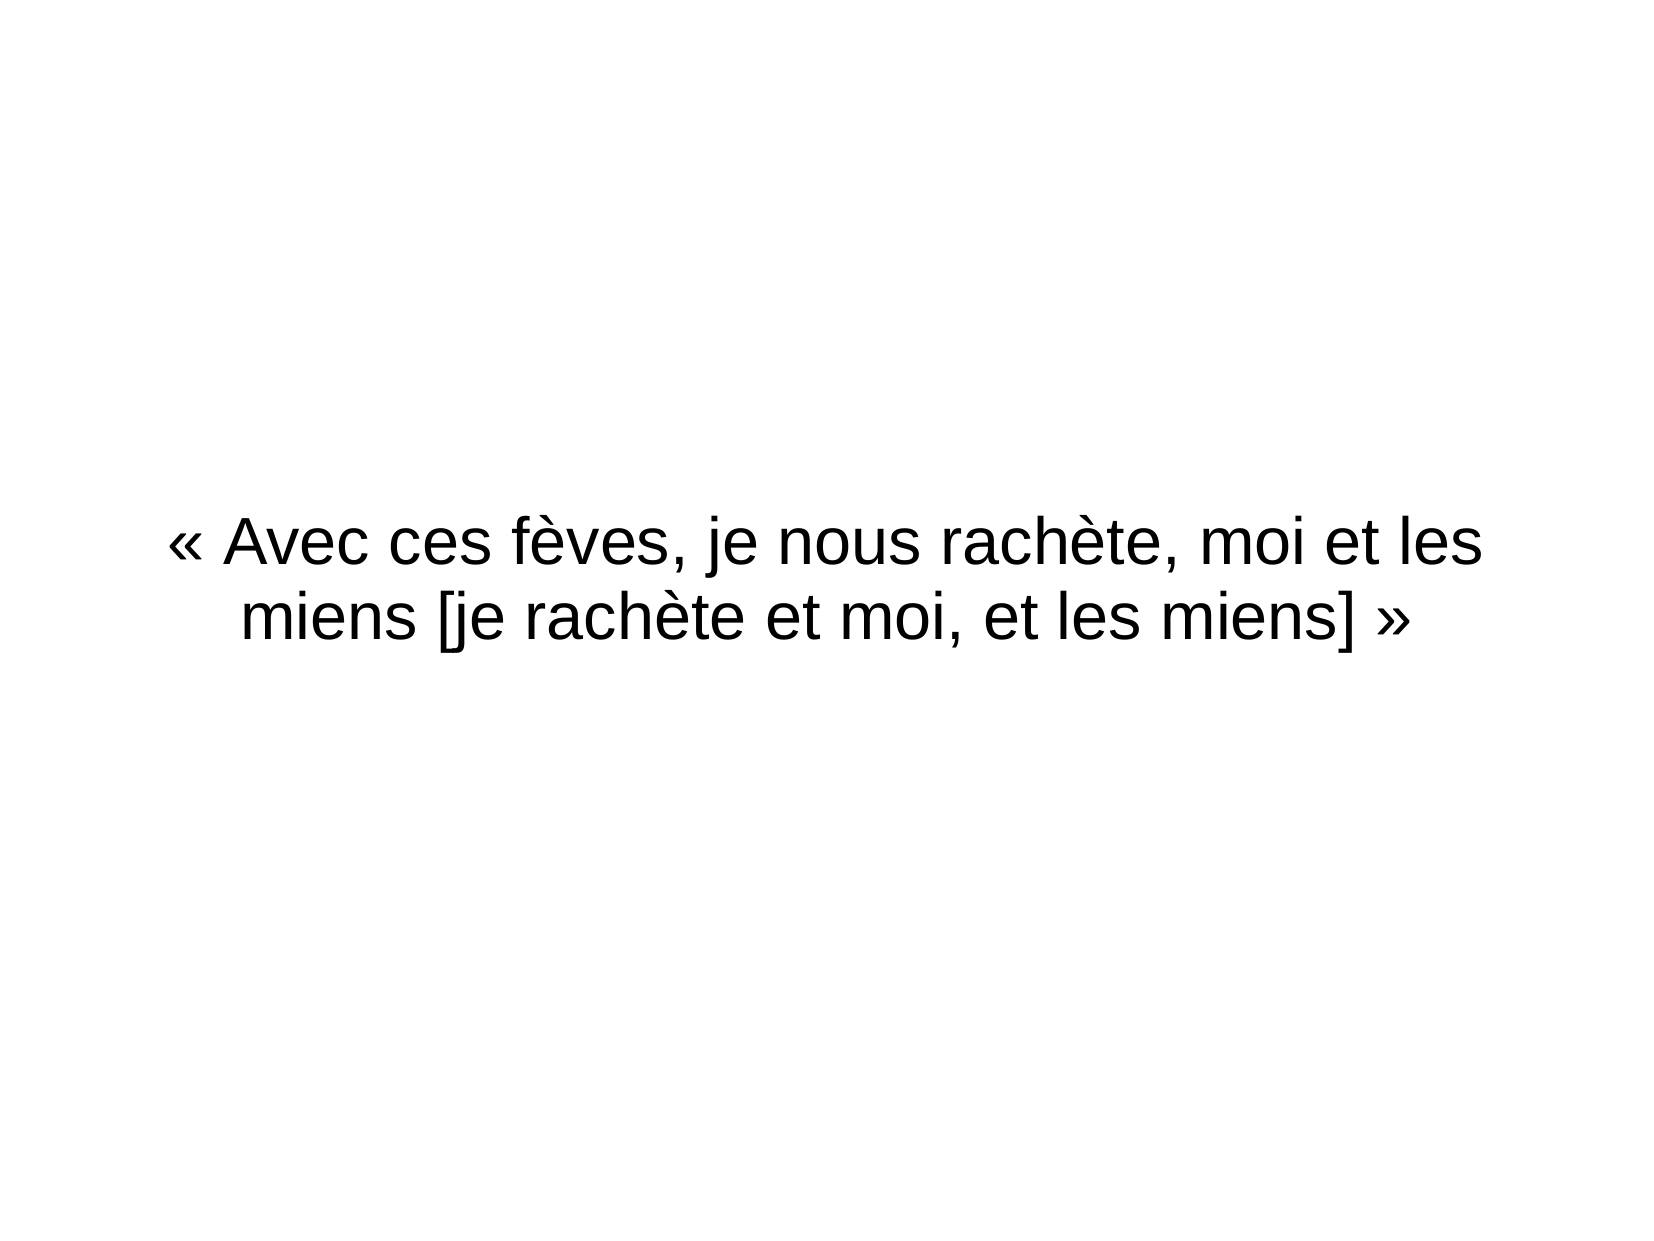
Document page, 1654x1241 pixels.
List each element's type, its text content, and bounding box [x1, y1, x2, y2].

subtitle « Avec ces fèves, je nous rachète, moi et les miens [je rachète et moi, et les miens] » [82, 56, 1571, 1102]
